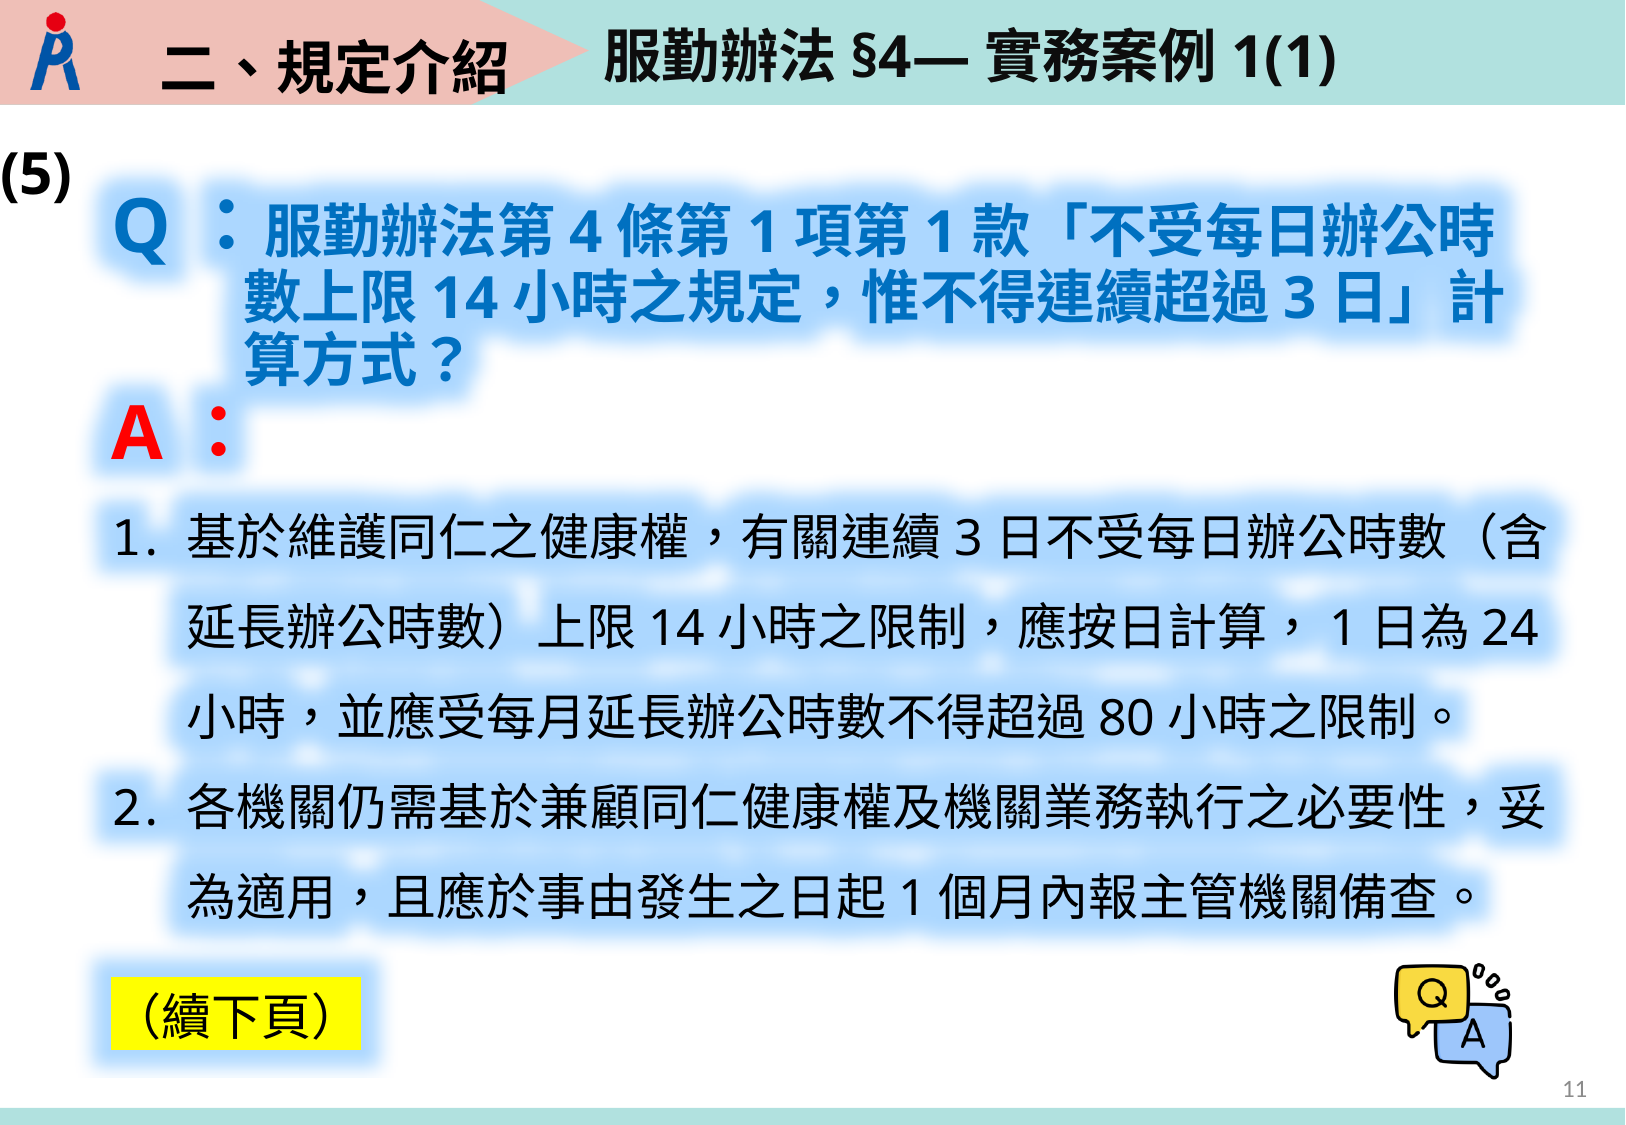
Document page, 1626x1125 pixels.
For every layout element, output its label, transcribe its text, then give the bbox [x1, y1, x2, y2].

picture [1394, 1001, 1512, 1080]
slide_number <編號> [1236, 1057, 1603, 1107]
text_box [473, 0, 1625, 105]
text_box [0, 1107, 1625, 1125]
text_box Q：服勤辦法第4條第1項第1款「不受每日辦公時數上限14小時之規定，惟不得連續超過3日」計算方式？ A： 基於維護同仁之健康權，有關連續3日不受每日辦公時數（含延長辦公時數）上限14小時之限制，應按日計算，1日為24小時，並應受每月延長辦公時數不得超過80小時之限制。 各機關仍需基於兼顧同仁健康權及機關業務執行之必要性，妥為適用，且應於事由發生之日起1個月內報主管機關備查。 （續下頁） [96, 180, 1564, 1001]
text_box 二、規定介紹(5) [0, 0, 588, 105]
picture [30, 12, 80, 90]
text_box 服勤辦法§4—實務案例1(1) [588, 11, 1454, 97]
